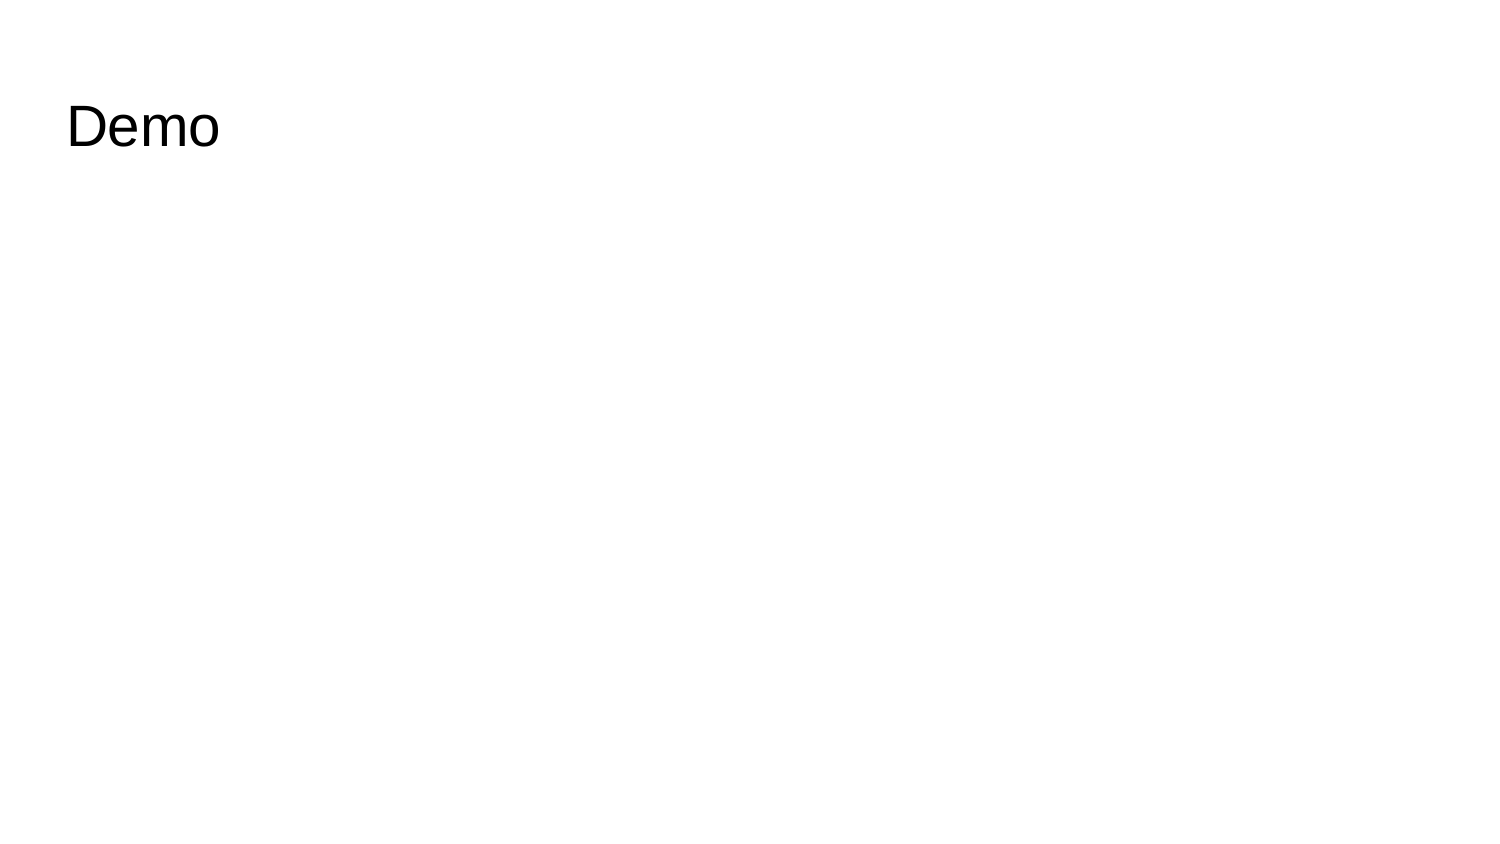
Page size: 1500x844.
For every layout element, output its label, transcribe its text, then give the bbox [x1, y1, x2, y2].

title Demo [51, 72, 1449, 167]
